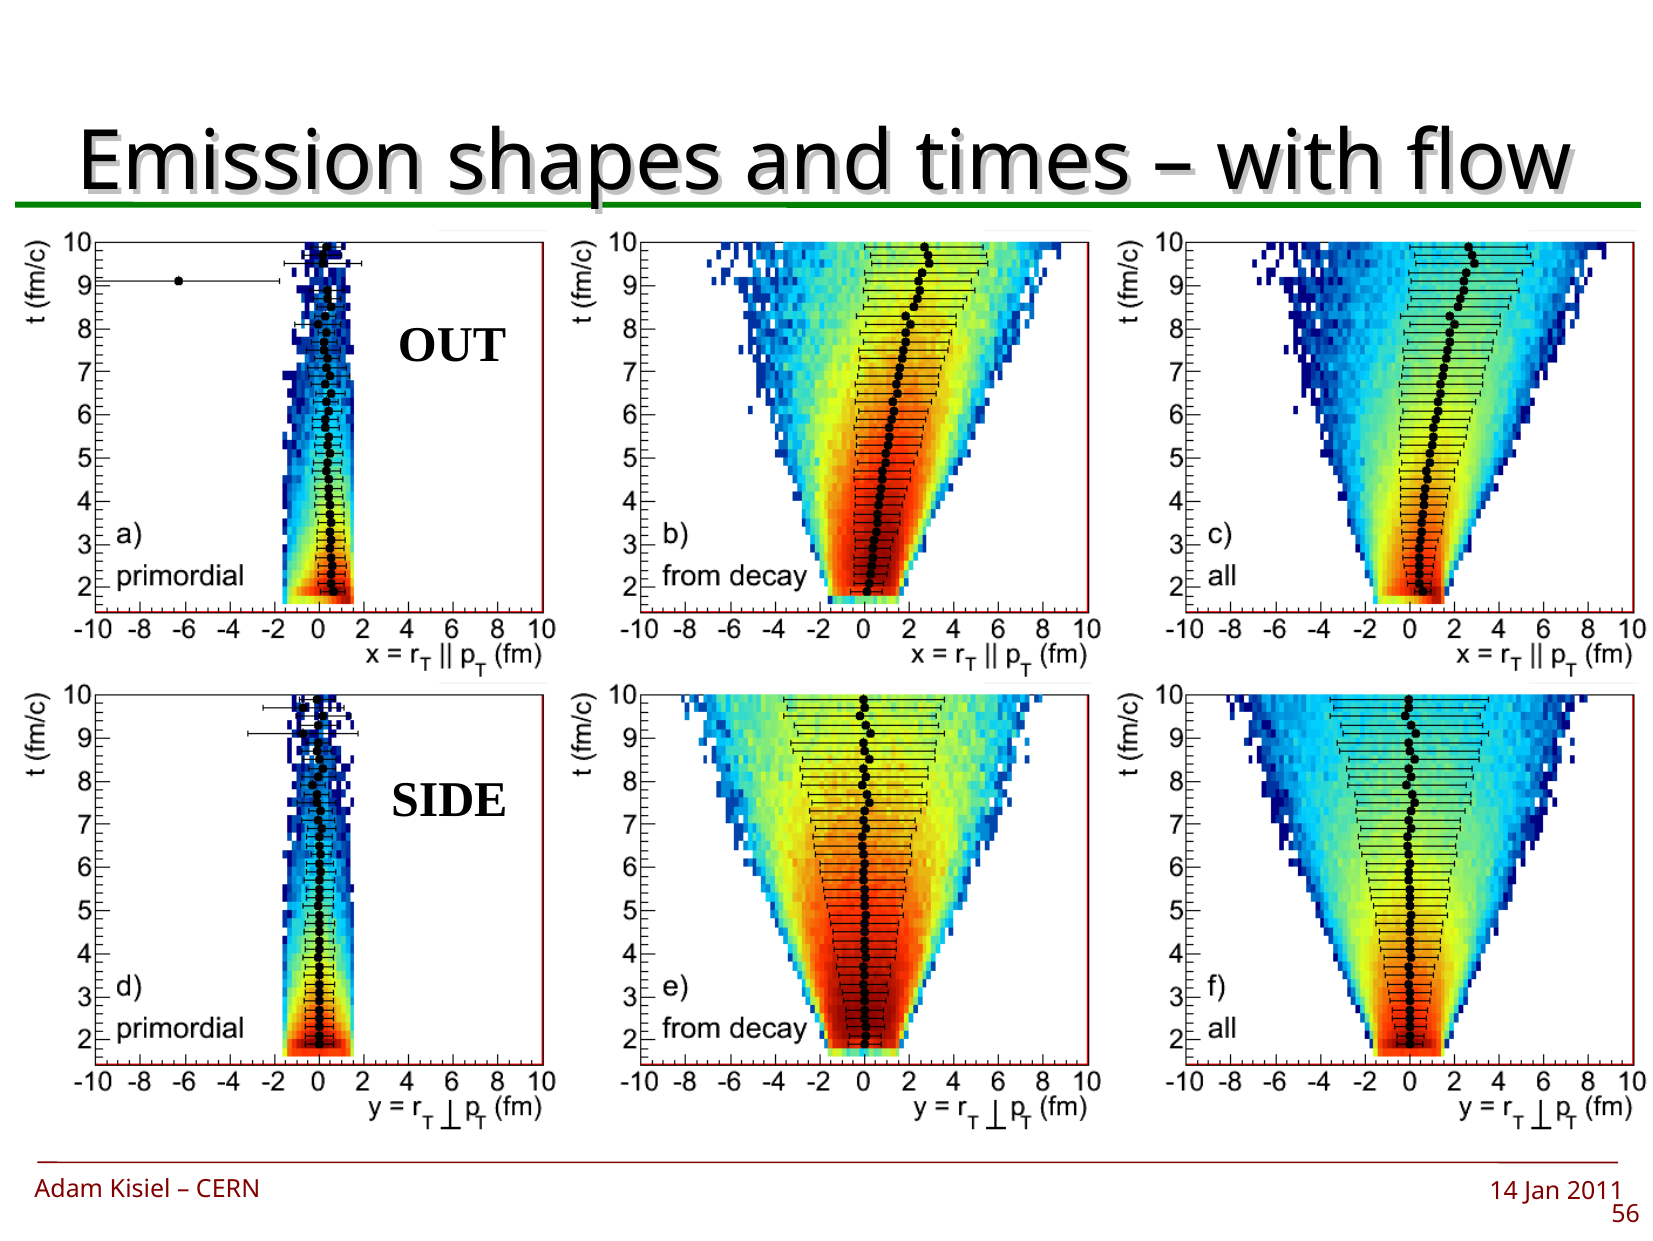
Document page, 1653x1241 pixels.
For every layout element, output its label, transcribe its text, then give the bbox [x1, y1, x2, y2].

title Emission shapes and times – with flow [59, 60, 1590, 229]
text_box SIDE [376, 764, 523, 835]
picture [14, 229, 1651, 1135]
text_box OUT [383, 309, 521, 381]
